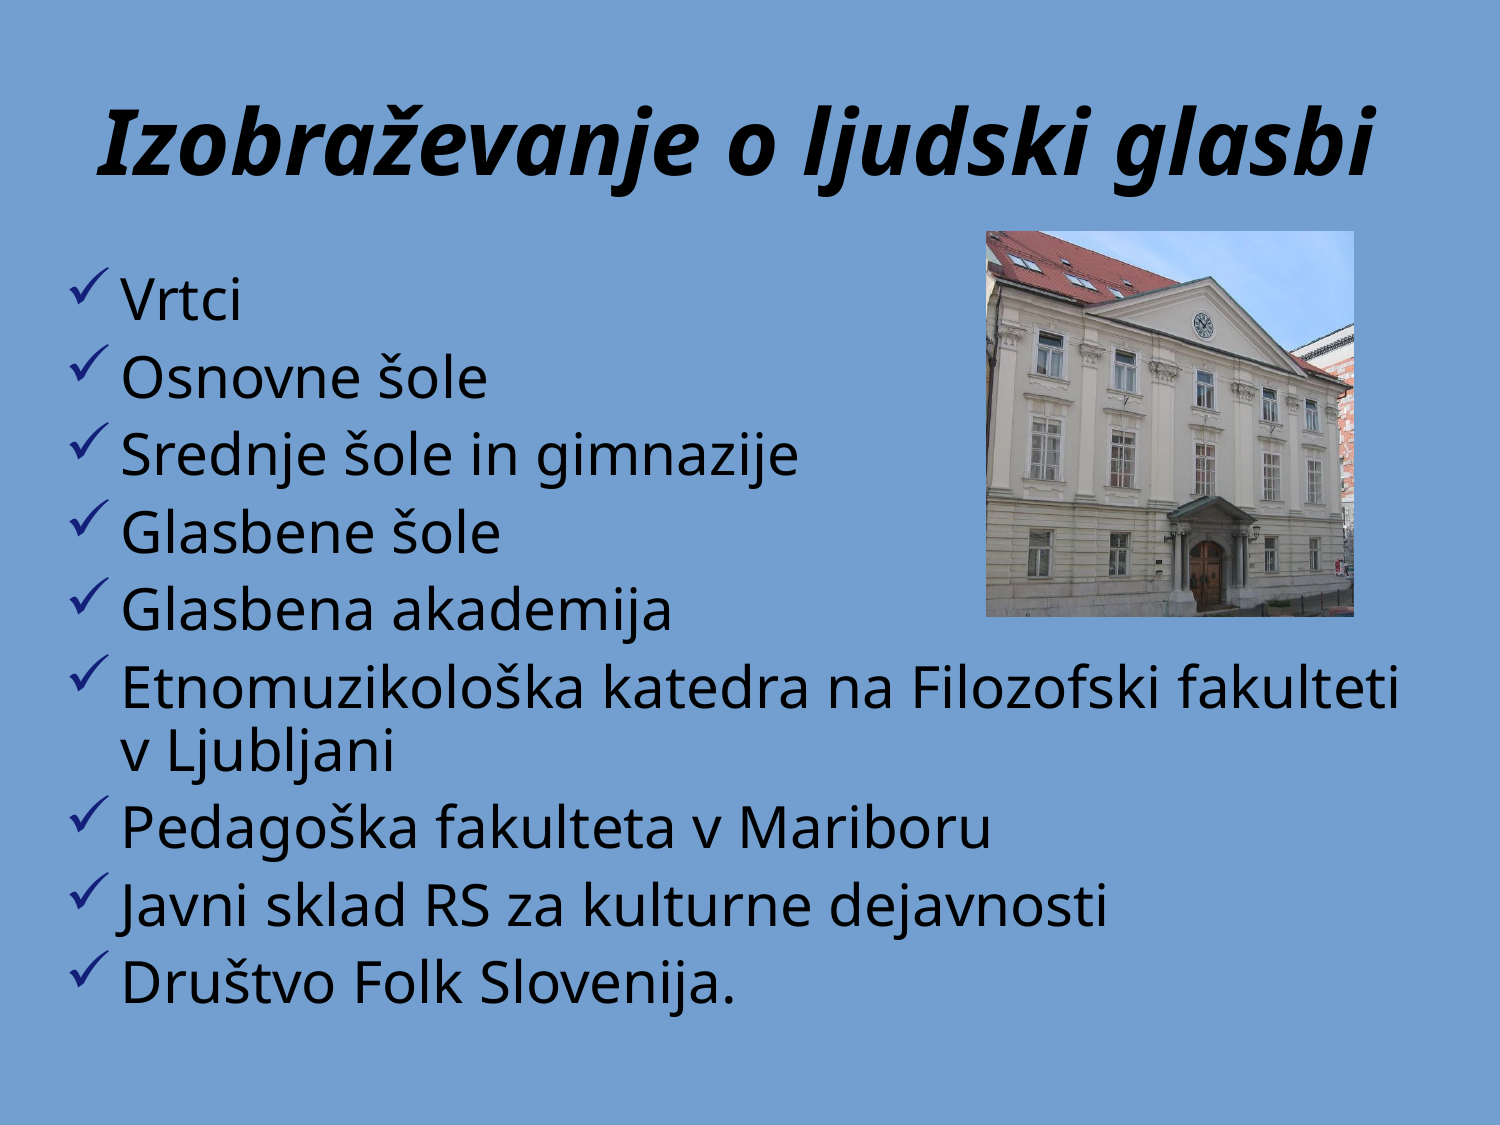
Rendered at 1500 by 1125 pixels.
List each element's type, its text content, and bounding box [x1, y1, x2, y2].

picture [986, 231, 1354, 617]
title Izobraževanje o ljudski glasbi [75, 45, 1425, 233]
list Vrtci Osnovne šole Srednje šole in gimnazije Glasbene šole Glasbena akademija Etnomuzikološka katedra na Filozofski fakulteti v Ljubljani Pedagoška fakulteta v Mariboru Javni sklad RS za kulturne dejavnosti Društvo Folk Slovenija. [50, 262, 1450, 1005]
